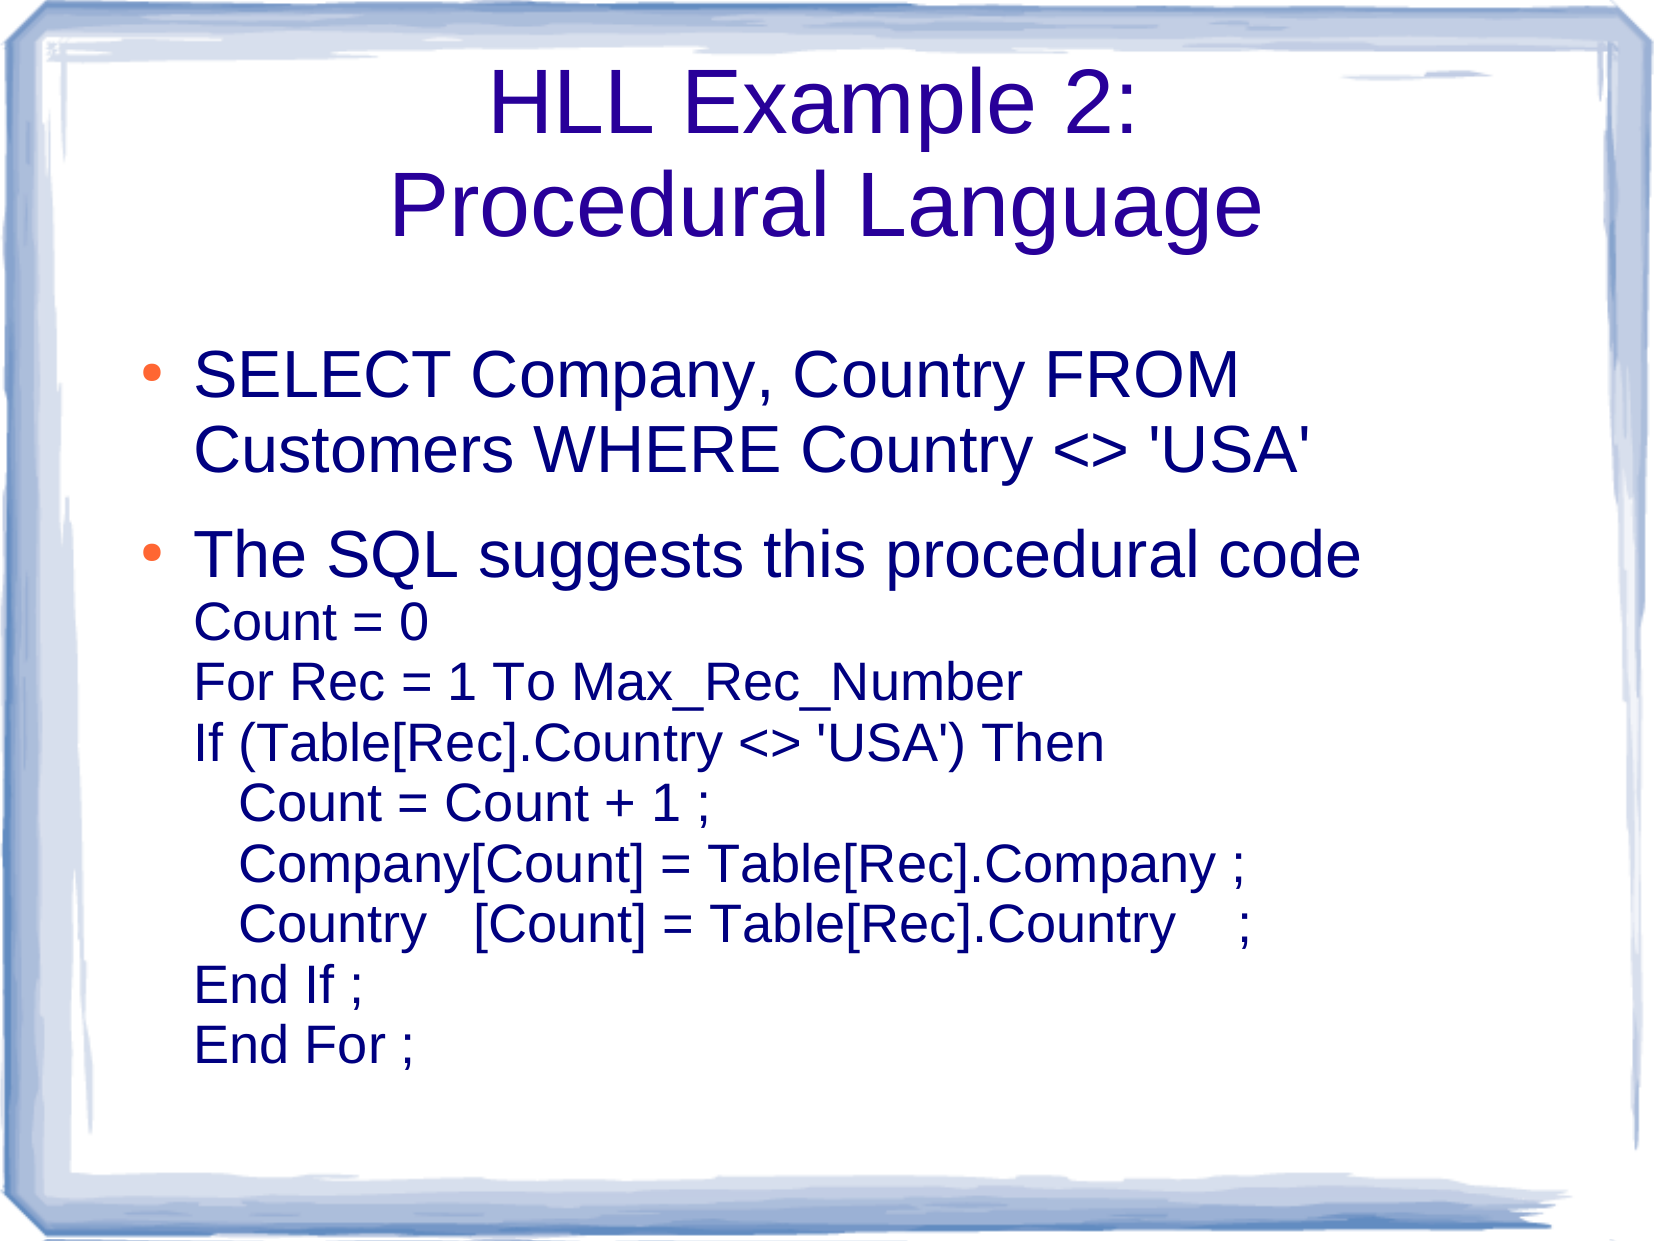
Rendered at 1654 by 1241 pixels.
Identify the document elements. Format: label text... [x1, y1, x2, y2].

title HLL Example 2: Procedural Language [82, 50, 1571, 256]
picture [0, 0, 1654, 1241]
list SELECT Company, Country FROM Customers WHERE Country <> 'USA' The SQL suggests this procedural code Count = 0 For Rec = 1 To Max_Rec_Number If (Table[Rec].Country <> 'USA') Then Count = Count + 1 ; Company[Count] = Table[Rec].Company ; Country [Count] = Table[Rec].Country ; End If ; End For ; [122, 337, 1576, 1088]
